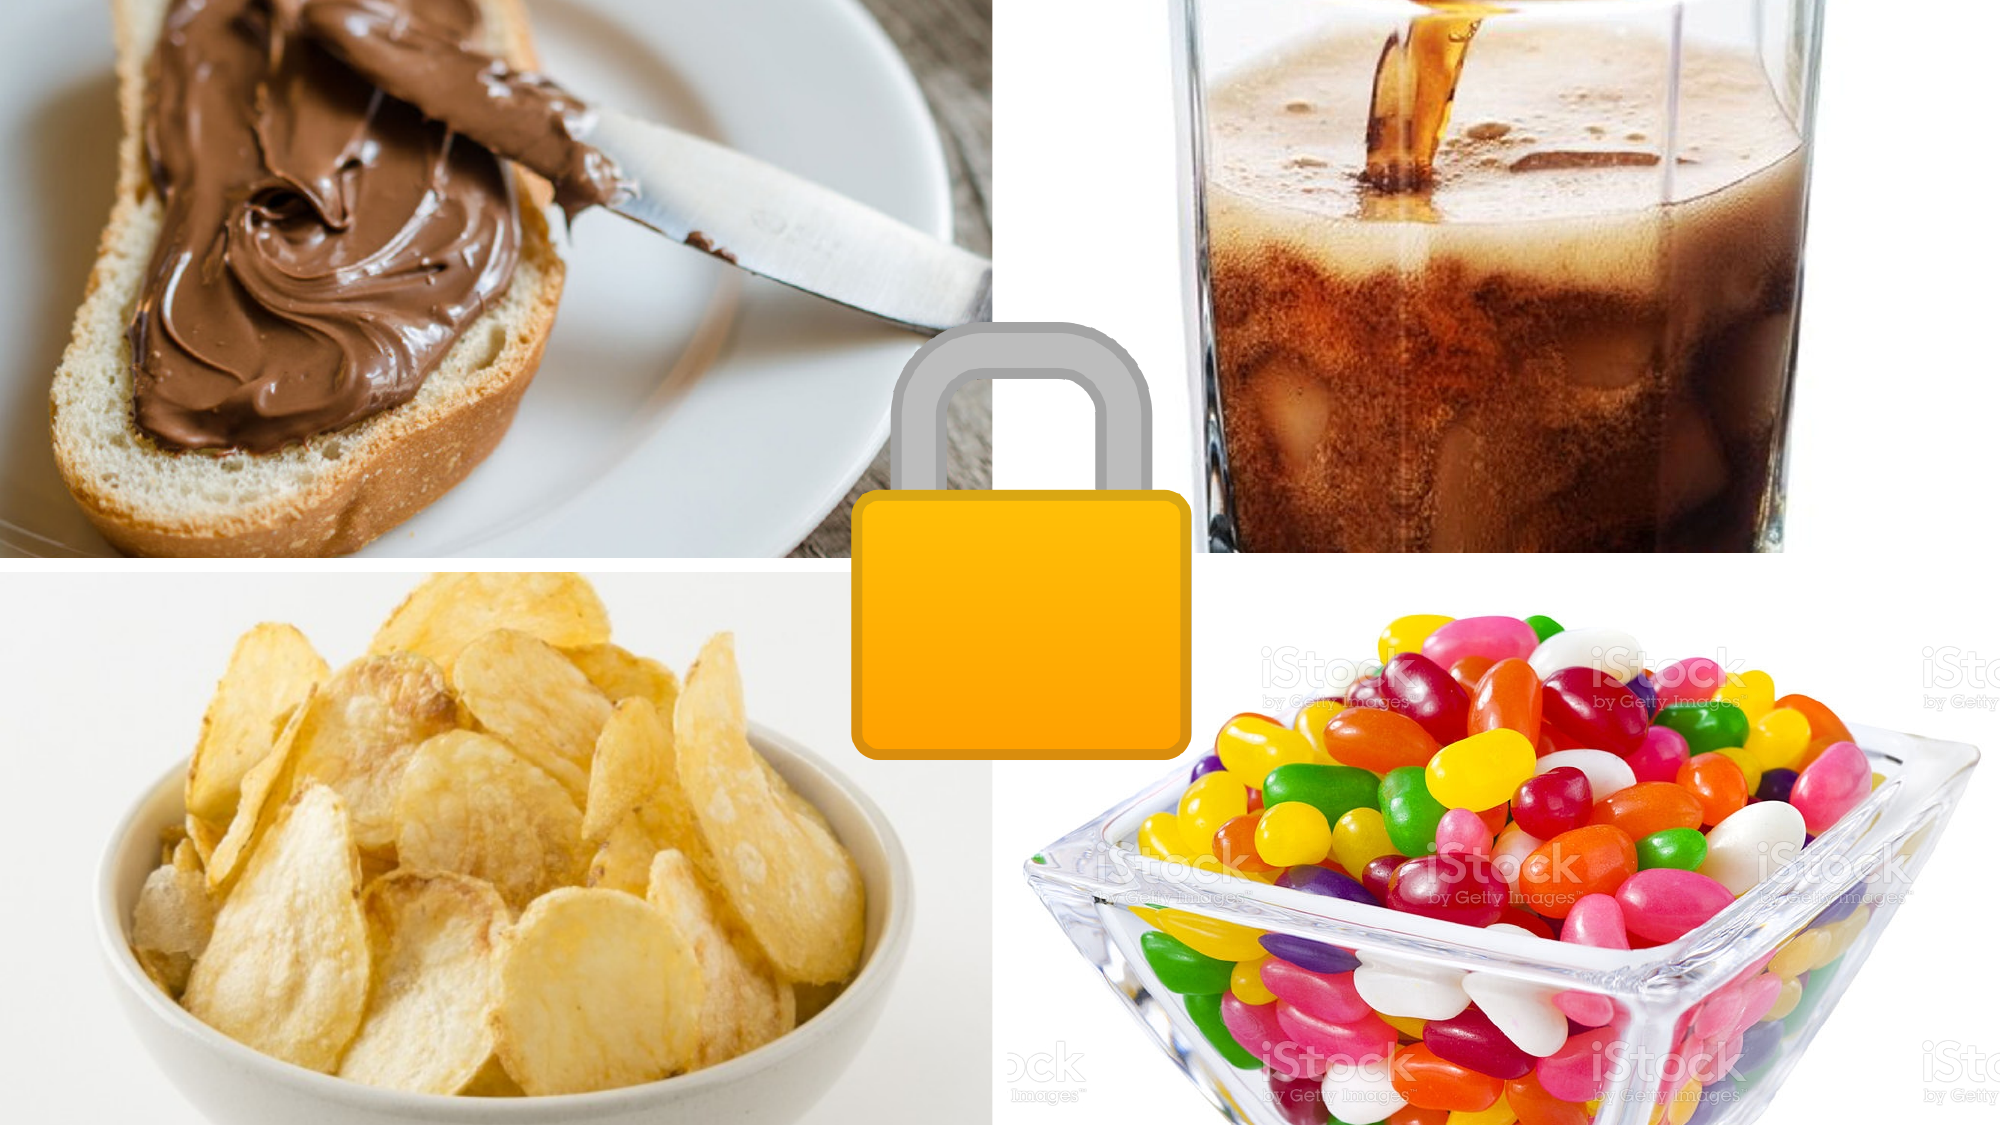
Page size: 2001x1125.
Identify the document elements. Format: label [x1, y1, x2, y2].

text_box [166, 168, 551, 288]
picture [0, 0, 2000, 1125]
